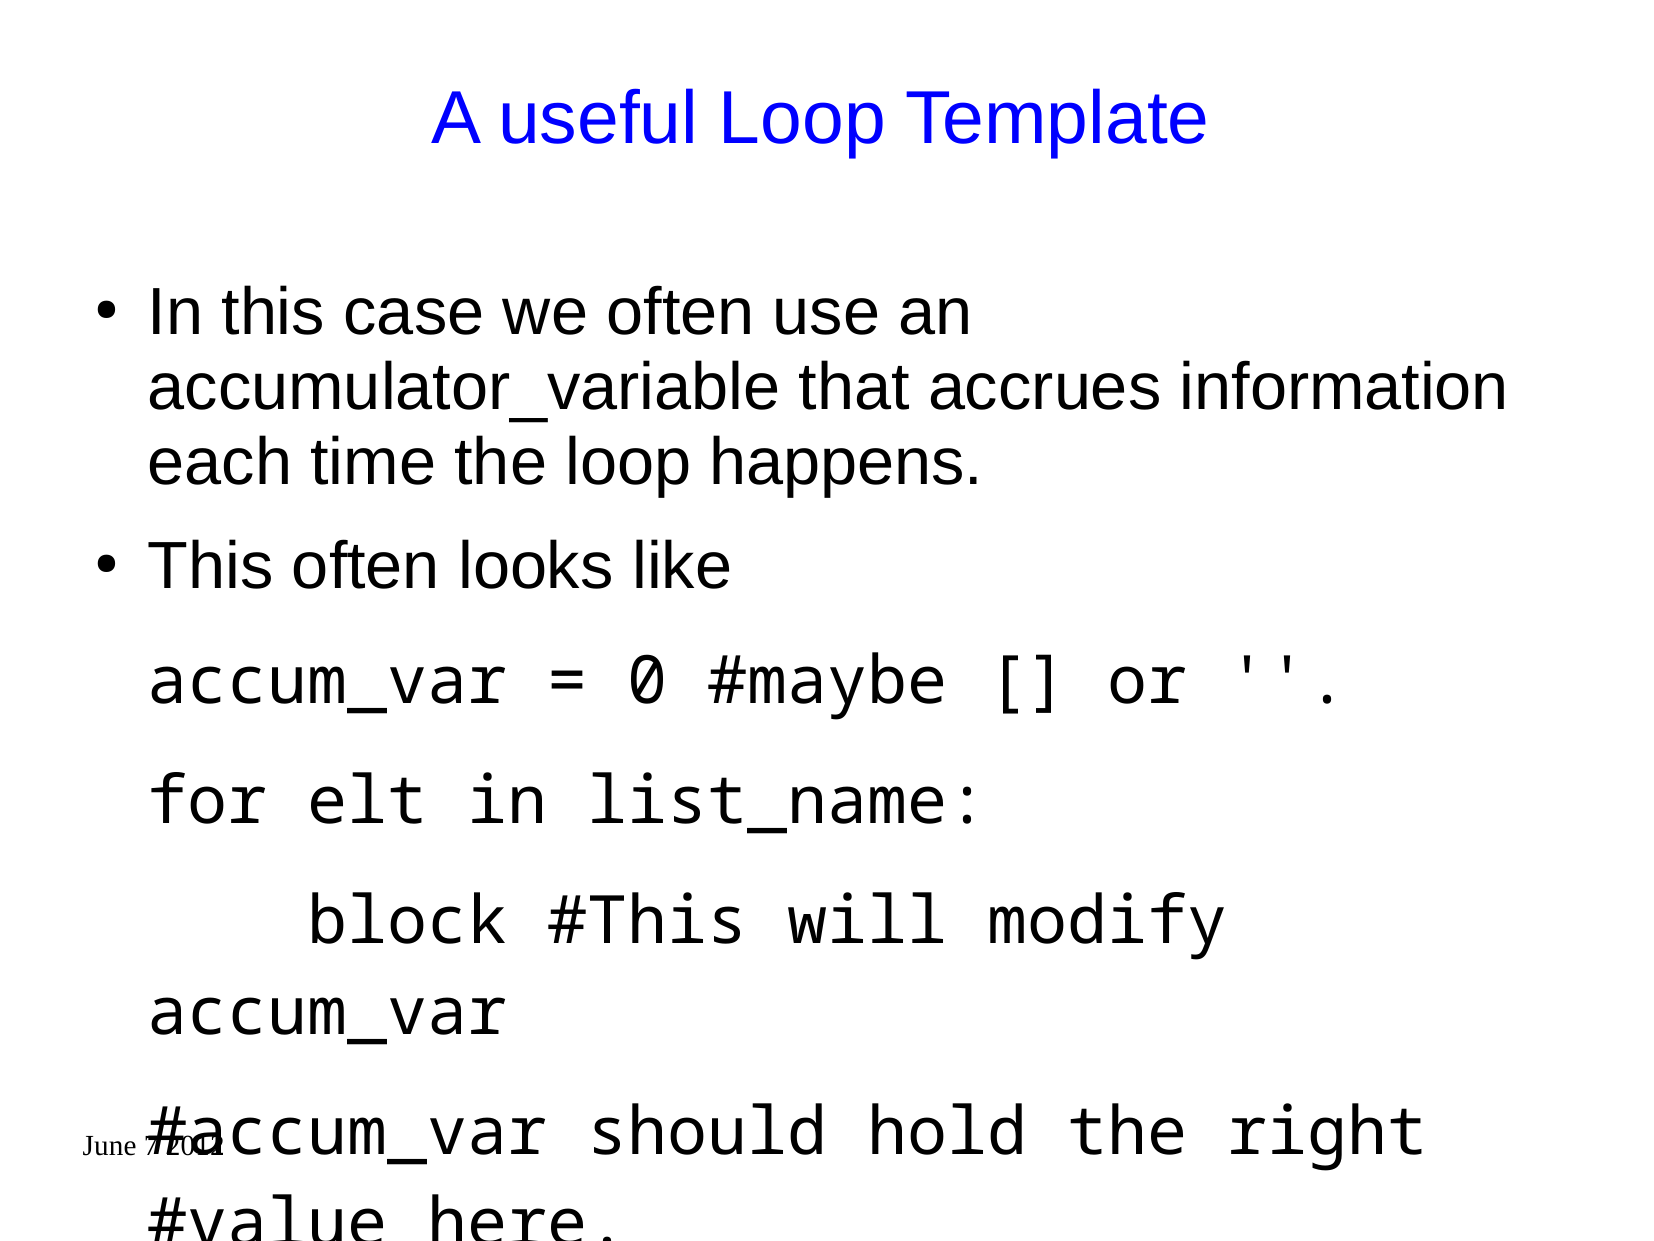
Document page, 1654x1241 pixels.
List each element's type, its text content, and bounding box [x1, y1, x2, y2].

list In this case we often use an accumulator_variable that accrues information each time the loop happens. This often looks like accum_var = 0 #maybe [] or ''. for elt in list_name: block #This will modify accum_var #accum_var should hold the right #value here. [76, 274, 1565, 1120]
title A useful Loop Template [76, 58, 1565, 178]
